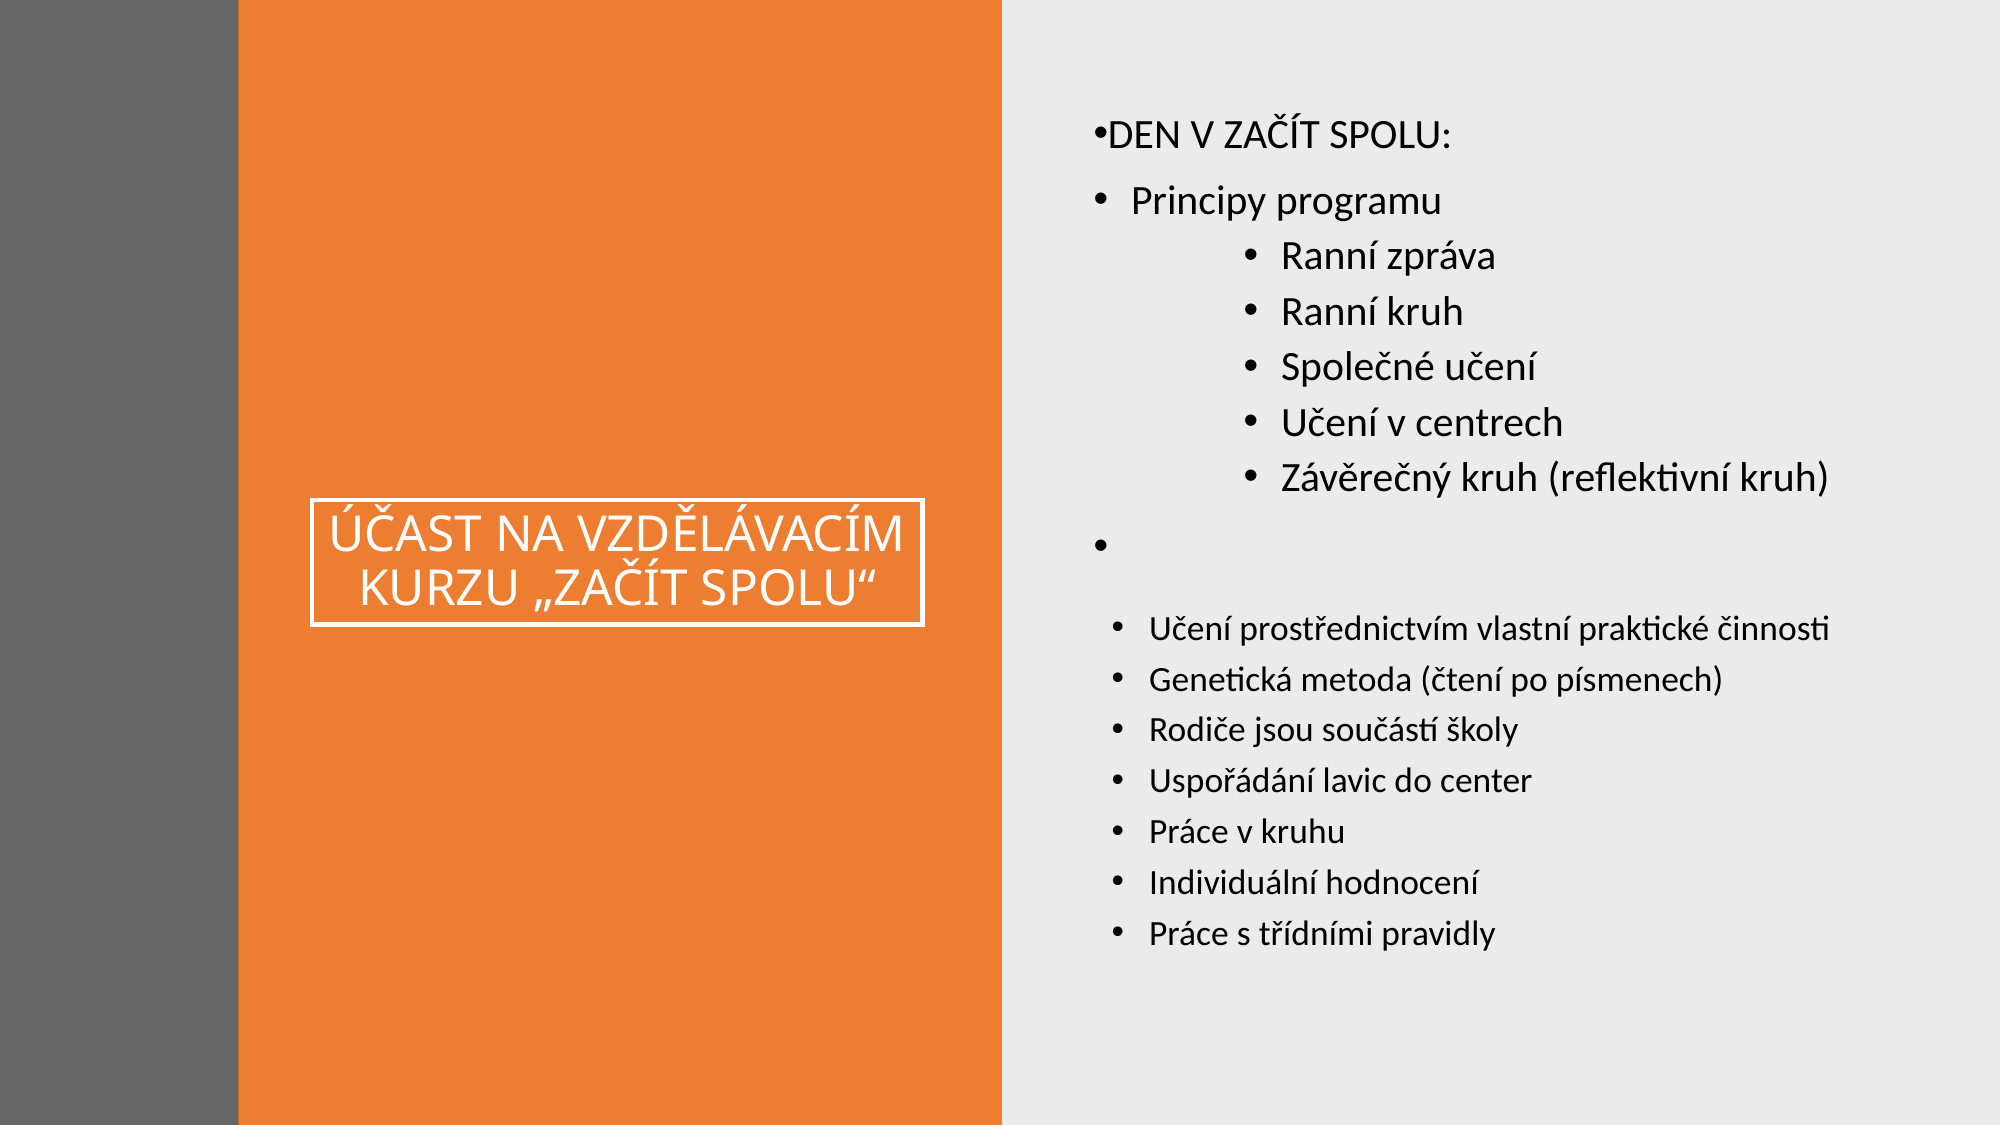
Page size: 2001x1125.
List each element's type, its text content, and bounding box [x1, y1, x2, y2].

text_box [0, 0, 2000, 1125]
list DEN V ZAČÍT SPOLU: Principy programu Ranní zpráva Ranní kruh Společné učení Učení v centrech Závěrečný kruh (reflektivní kruh) [1078, 104, 1908, 523]
text_box Učení prostřednictvím vlastní praktické činnosti Genetická metoda (čtení po písmenech) Rodiče jsou součástí školy Uspořádání lavic do center Práce v kruhu Individuální hodnocení Práce s třídními pravidly [1077, 602, 1908, 1021]
title ÚČAST NA VZDĚLÁVACÍM KURZU „ZAČÍT SPOLU“ [311, 500, 923, 625]
